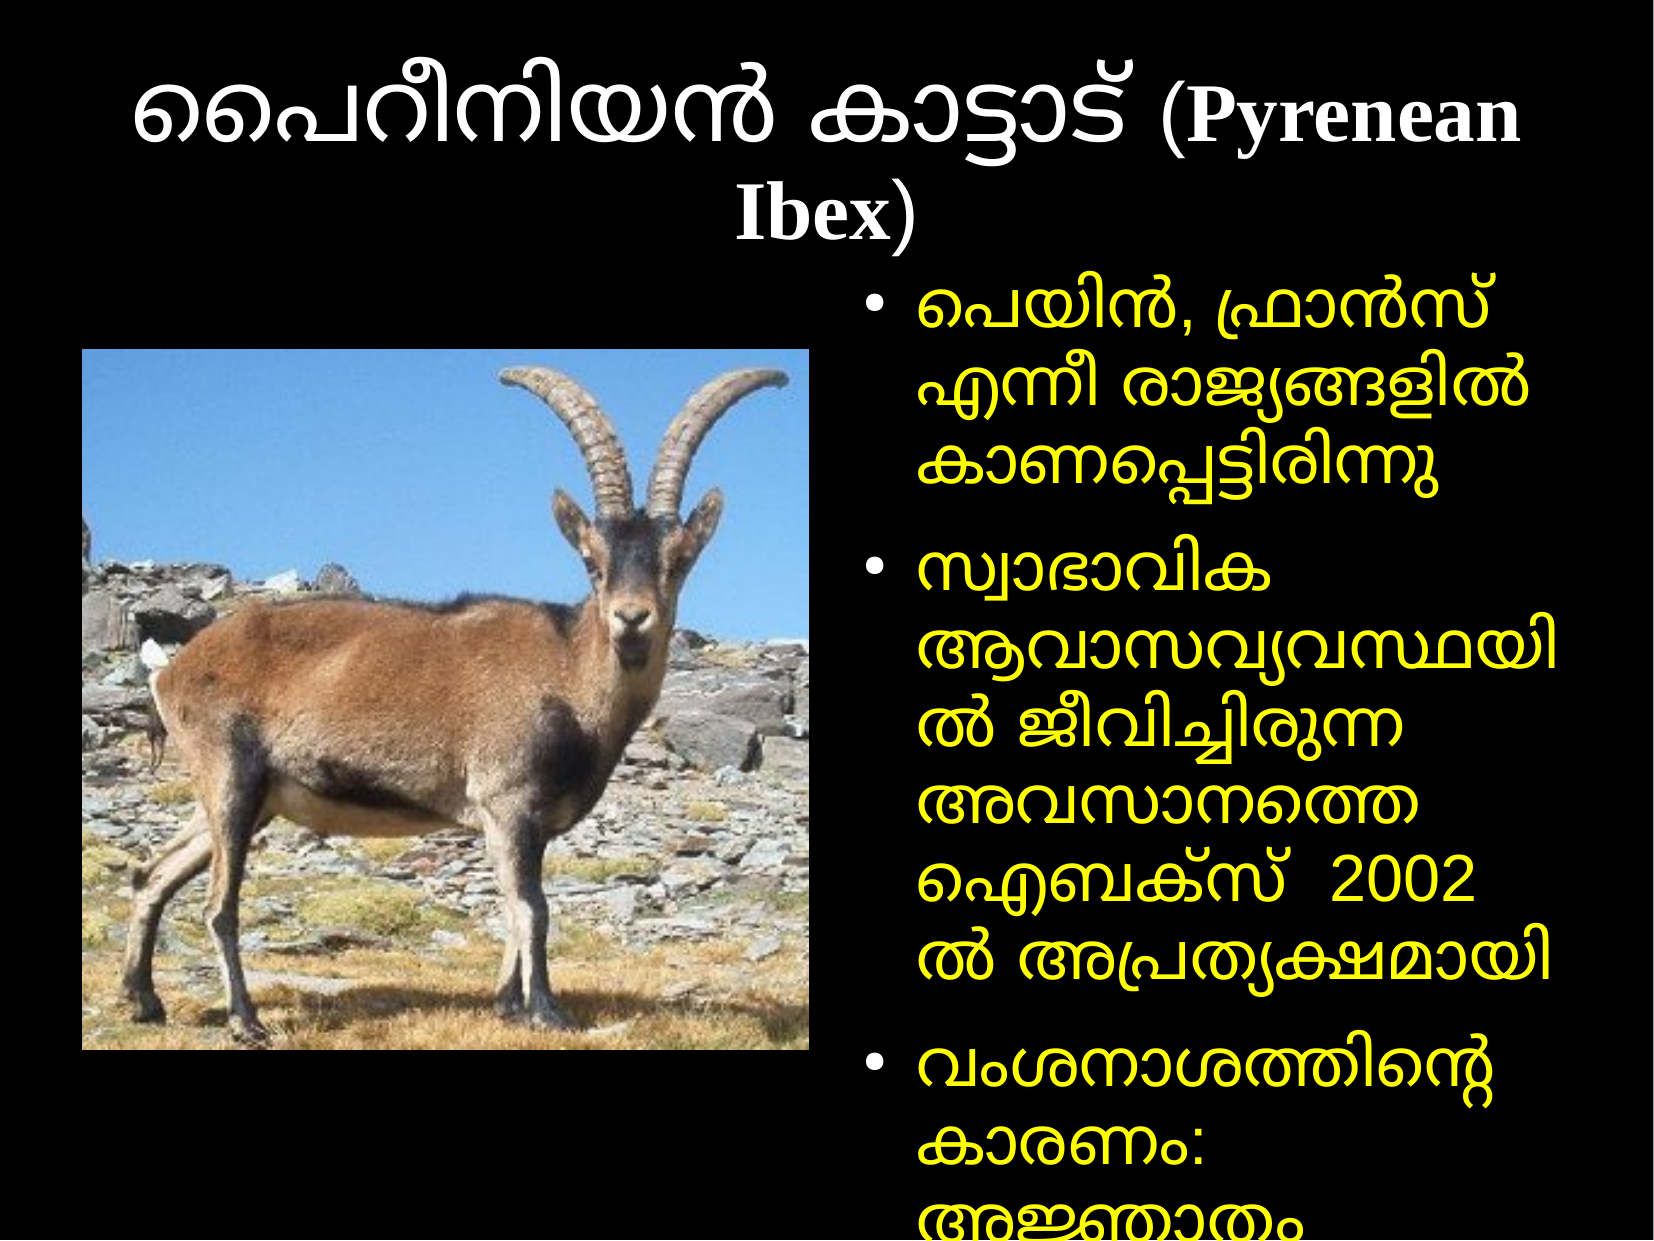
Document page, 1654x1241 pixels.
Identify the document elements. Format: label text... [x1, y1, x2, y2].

list പെയിന്‍, ഫ്രാന്‍സ് എന്നീ രാജ്യങ്ങളില്‍ കാണപ്പെട്ടിരിന്നു സ്വാഭാവിക ആവാസവ്യവസ്ഥയില്‍ ജീവിച്ചിരുന്ന അവസാനത്തെ ഐബക്സ് 2002 ല്‍ അപ്രത്യക്ഷമായി വംശനാശത്തിന്റെ കാരണം: അജ്ഞാതം [845, 265, 1572, 1241]
picture [82, 349, 809, 1050]
title പൈറീനിയന്‍ കാട്ടാട് (Pyrenean Ibex) [82, 49, 1571, 257]
